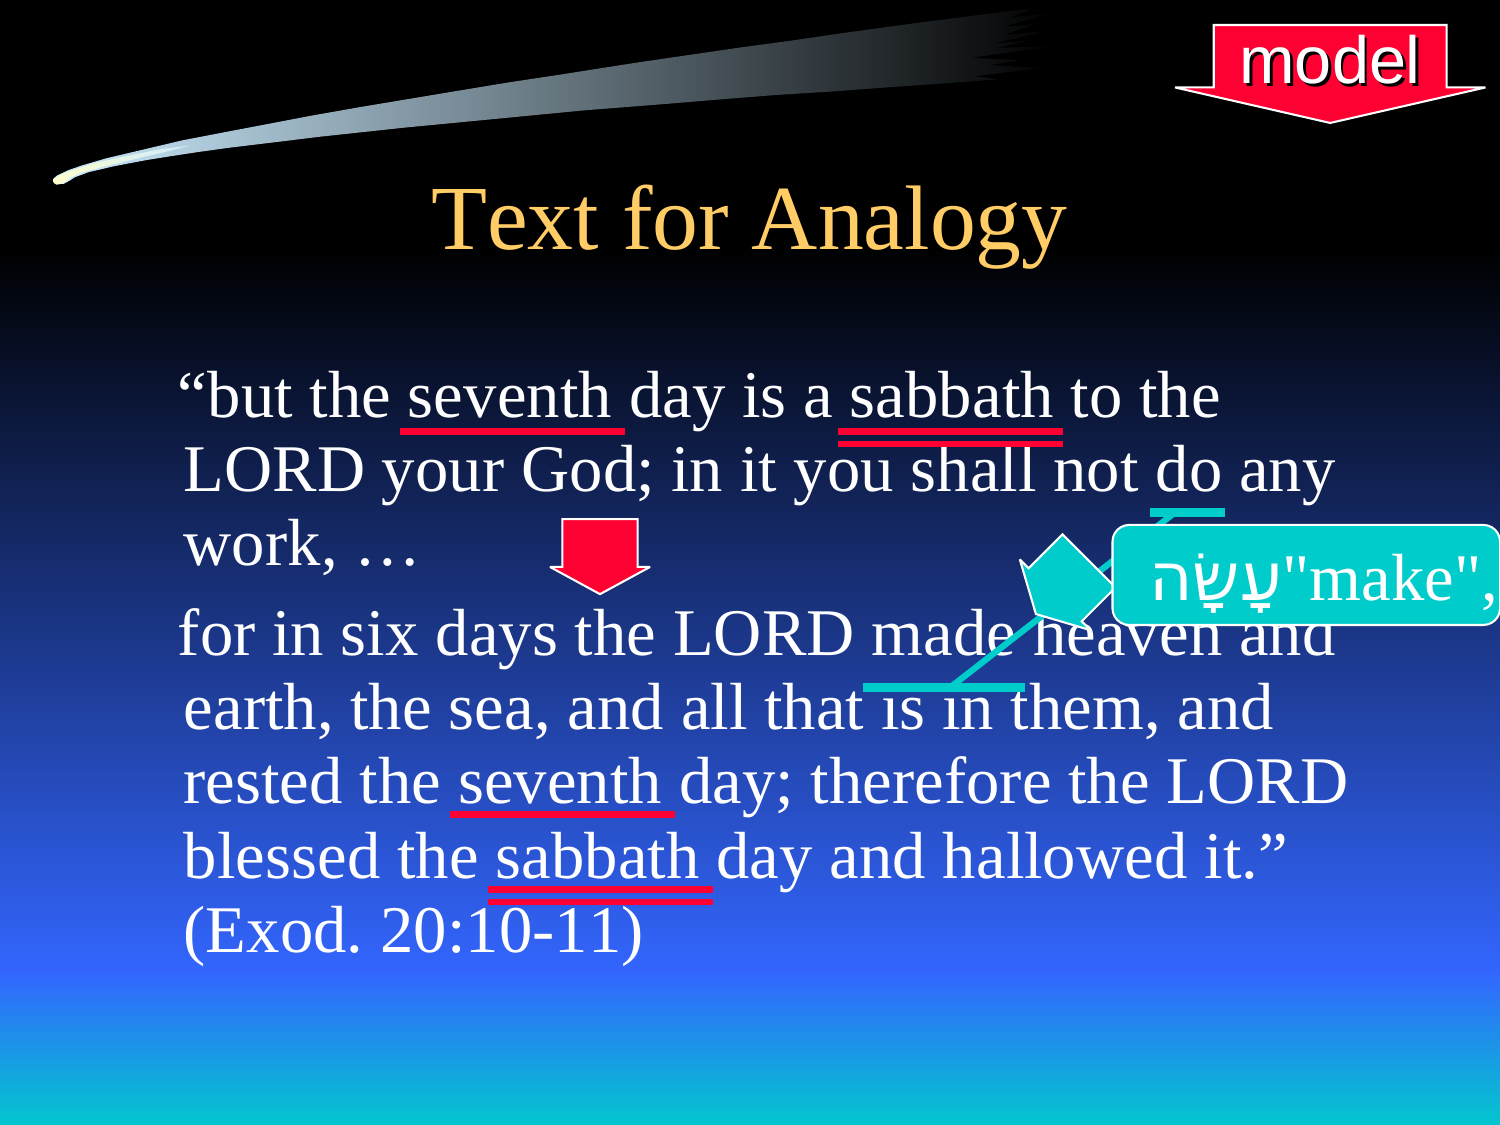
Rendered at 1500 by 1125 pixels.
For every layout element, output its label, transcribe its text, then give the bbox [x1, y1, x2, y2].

text_box [1019, 534, 1112, 631]
list “but the seventh day is a sabbath to the LORD your God; in it you shall not do any work, … for in six days the LORD made heaven and earth, the sea, and all that is in them, and rested the seventh day; therefore the LORD blessed the sabbath day and hallowed it.” (Exod. 20:10-11) [112, 350, 1388, 1026]
text_box עָשָׂה"make", [1112, 524, 1500, 625]
title Text for Analogy [112, 124, 1388, 313]
text_box [549, 519, 651, 595]
text_box model [1175, 24, 1486, 123]
